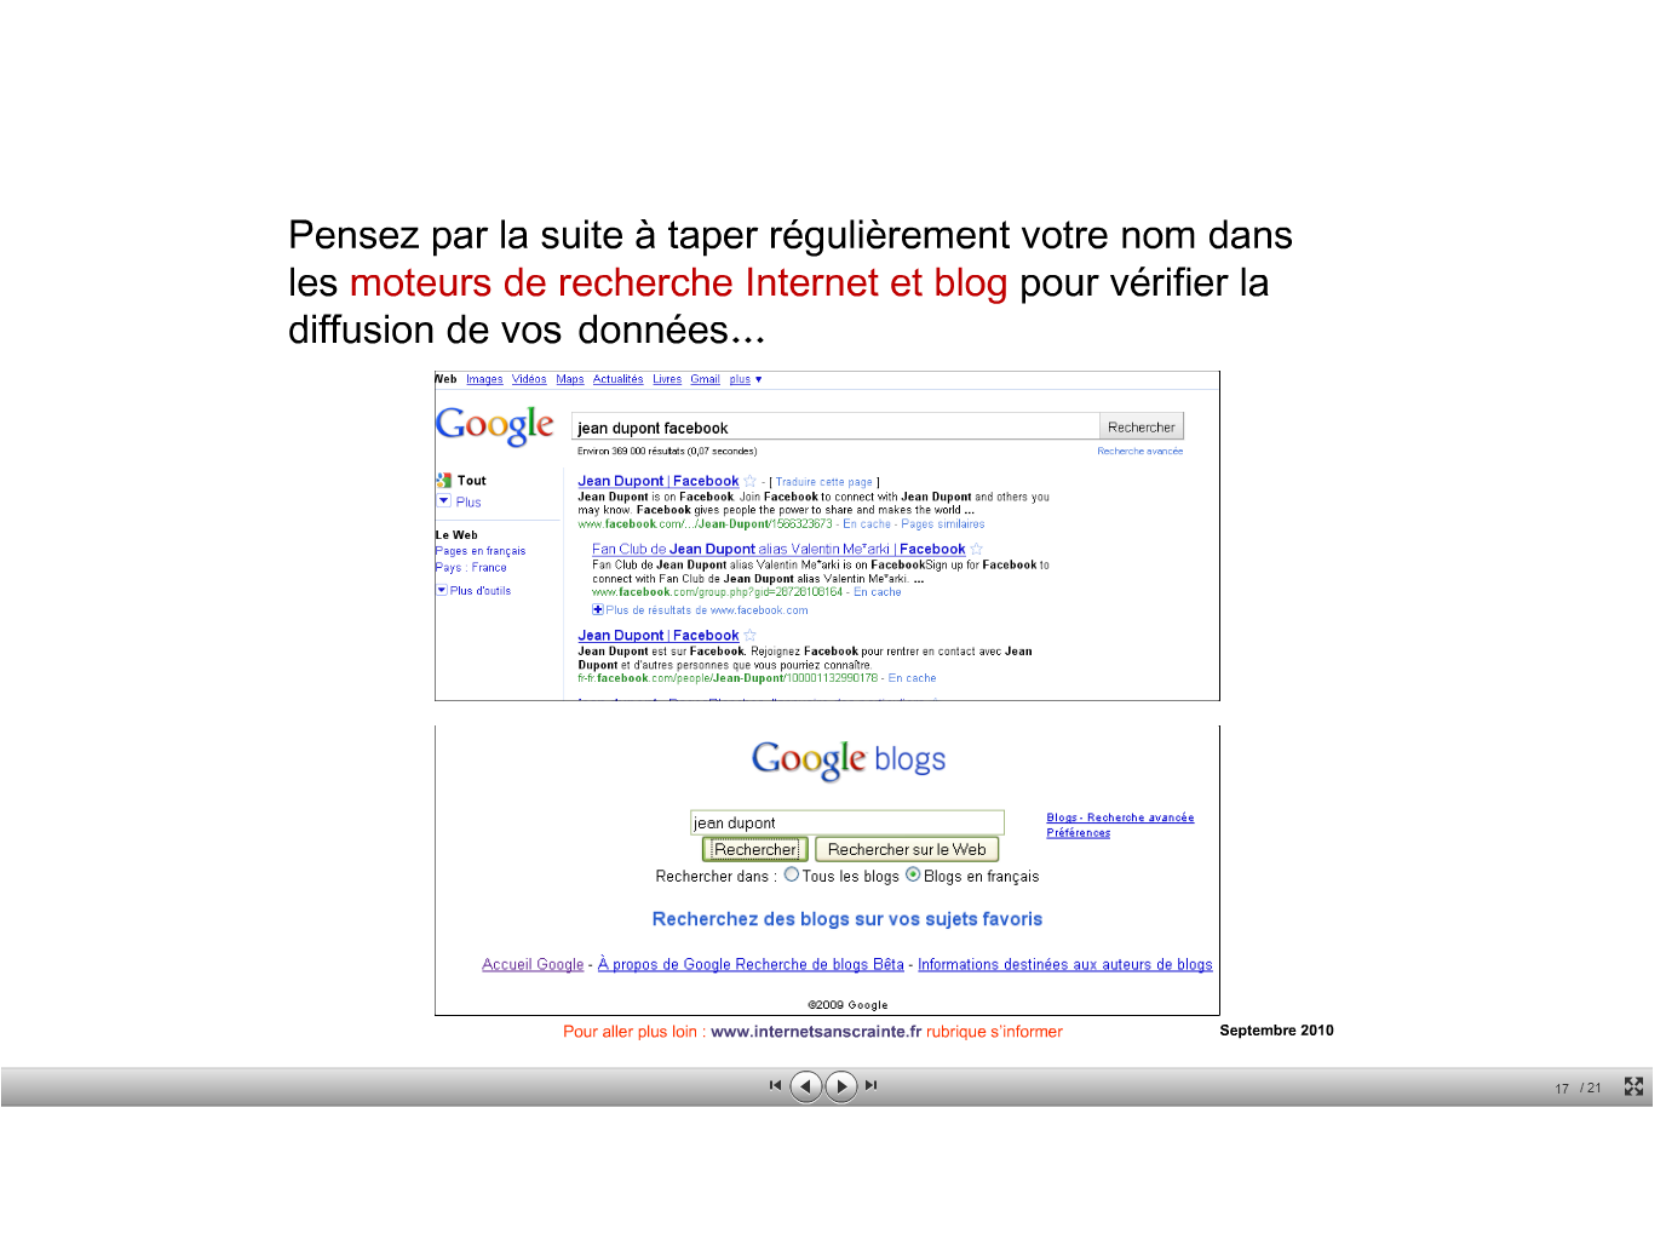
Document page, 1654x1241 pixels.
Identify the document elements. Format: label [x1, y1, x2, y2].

picture [0, 177, 1654, 1107]
